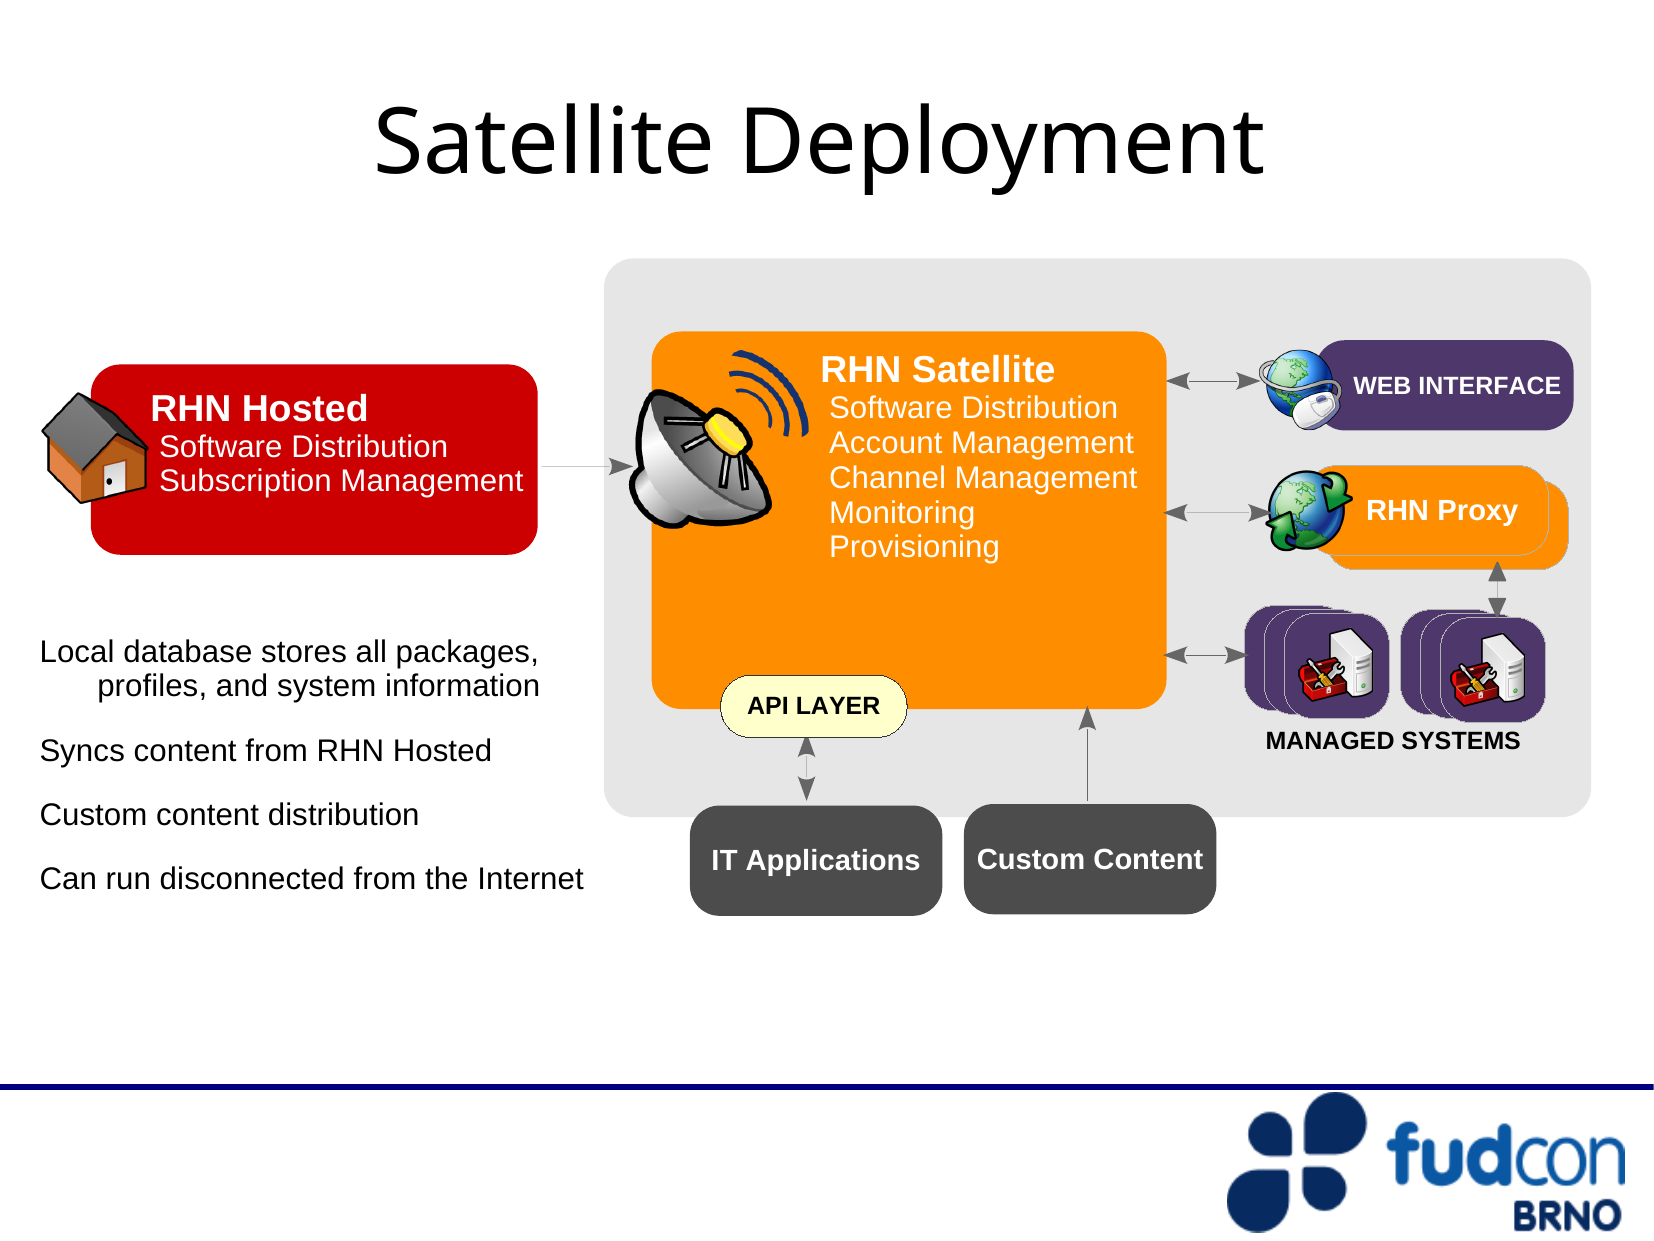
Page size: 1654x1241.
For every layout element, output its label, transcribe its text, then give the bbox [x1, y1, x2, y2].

picture [1252, 342, 1353, 436]
text_box [90, 364, 537, 555]
picture [1298, 626, 1374, 702]
text_box API LAYER [720, 675, 908, 738]
text_box [603, 258, 1592, 818]
text_box WEB INTERFACE [1334, 340, 1574, 431]
picture [628, 348, 809, 529]
picture [1265, 470, 1353, 560]
text_box RHN Satellite Software Distribution Account Management Channel Management Monitoring Provisioning [820, 348, 1153, 719]
title Satellite Deployment [75, 68, 1564, 207]
text_box IT Applications [689, 805, 943, 916]
text_box RHN Proxy [1320, 465, 1549, 556]
text_box RHN Hosted Software Distribution Subscription Management [150, 386, 548, 537]
picture [1450, 631, 1526, 707]
list Local database stores all packages, profiles, and system information Syncs content from RHN Hosted Custom content distribution Can run disconnected from the Internet [22, 633, 599, 976]
text_box MANAGED SYSTEMS [1265, 726, 1531, 765]
picture [36, 391, 149, 505]
text_box Custom Content [963, 804, 1217, 915]
picture [1227, 1092, 1625, 1233]
